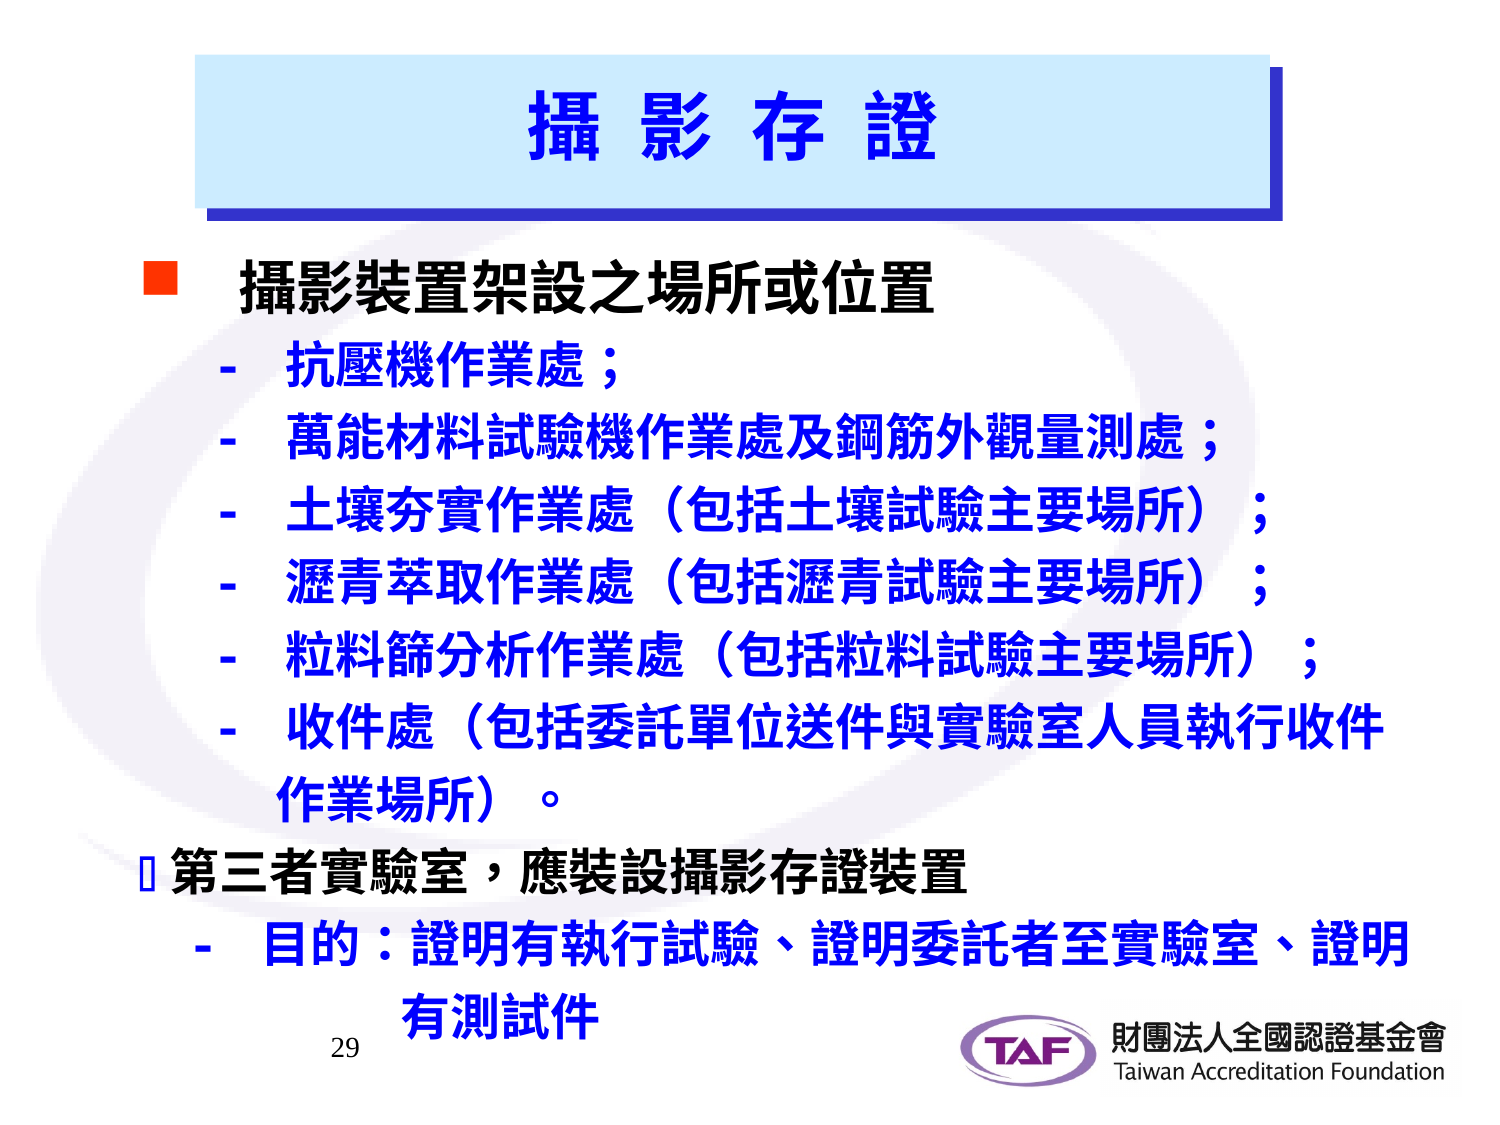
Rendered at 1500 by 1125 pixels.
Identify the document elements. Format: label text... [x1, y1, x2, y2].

picture [937, 999, 1462, 1097]
text_box 攝 影 存 證 [194, 54, 1270, 209]
list 攝影裝置架設之場所或位置 - 抗壓機作業處； - 萬能材料試驗機作業處及鋼筋外觀量測處； - 土壤夯實作業處（包括土壤試驗主要場所）； - 瀝青萃取作業處（包括瀝青試驗主要場所）； - 粒料篩分析作業處（包括粒料試驗主要場所）； - 收件處（包括委託單位送件與實驗室人員執行收件 作業場所）。 第三者實驗室，應裝設攝影存證裝置 - 目的：證明有執行試驗、證明委託者至實驗室、證明 有測試件 [123, 243, 1447, 1083]
text_box <編號> [199, 1021, 376, 1125]
